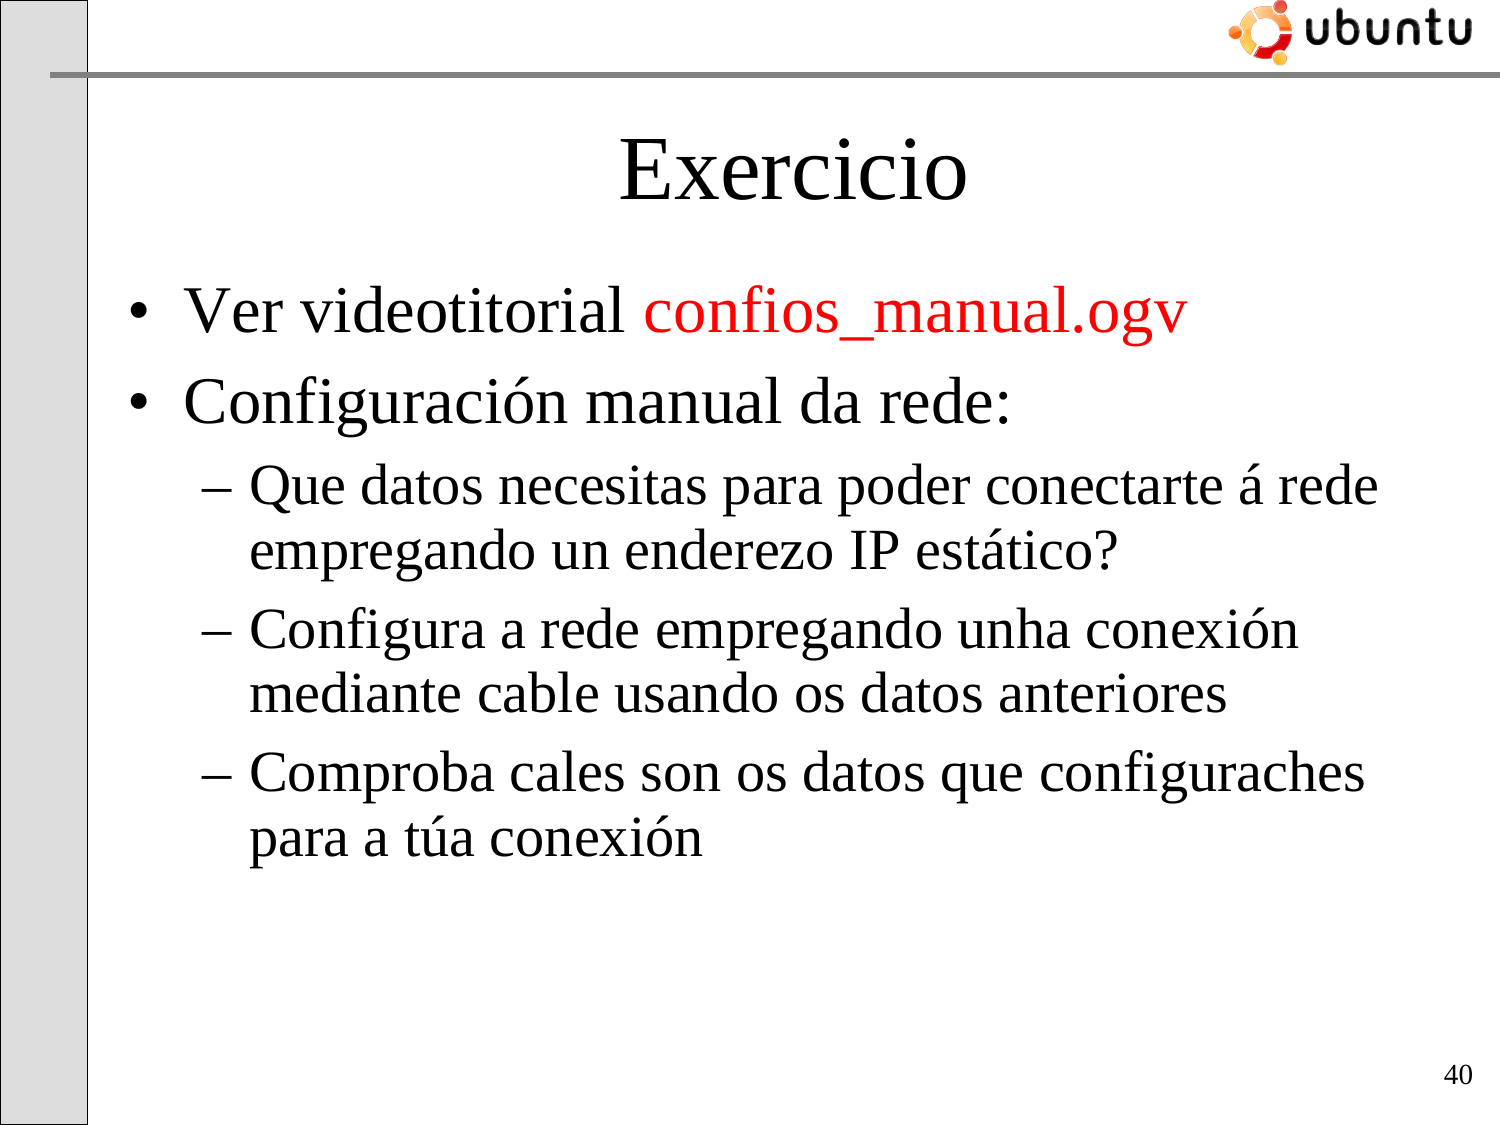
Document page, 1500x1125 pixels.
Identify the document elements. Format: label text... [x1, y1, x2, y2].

list Ver videotitorial confios_manual.ogv Configuración manual da rede: Que datos necesitas para poder conectarte á rede empregando un enderezo IP estático? Configura a rede empregando unha conexión mediante cable usando os datos anteriores Comproba cales son os datos que configuraches para a túa conexión [112, 265, 1477, 1125]
picture [1221, 0, 1483, 71]
title Exercicio [112, 99, 1477, 237]
